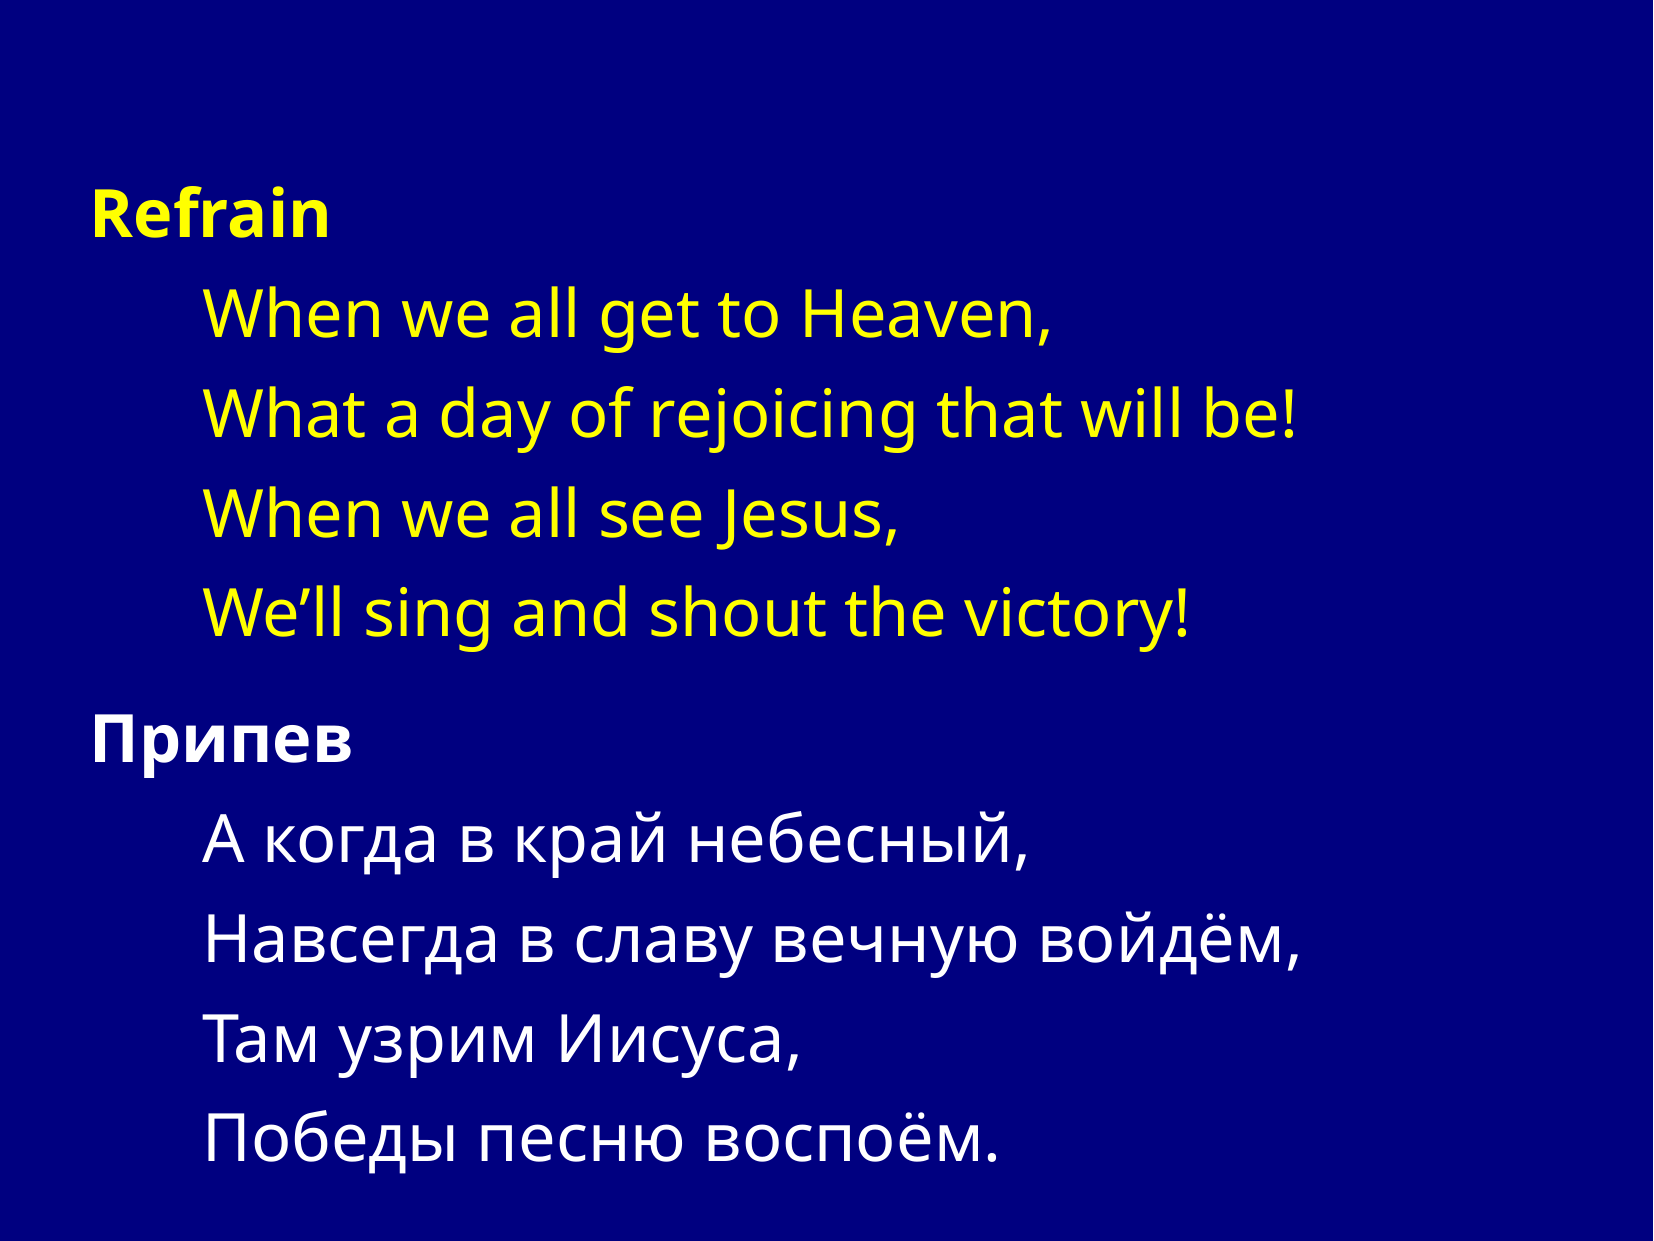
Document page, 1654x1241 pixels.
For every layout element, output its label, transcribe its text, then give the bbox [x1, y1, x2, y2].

text_box Refrain When we all get to Heaven, What a day of rejoicing that will be! When we all see Jesus, We’ll sing and shout the victory! [75, 150, 1576, 638]
text_box Припев А когда в край небесный, Навсегда в славу вечную войдём, Там узрим Иисуса, Победы песню воспоём. [75, 675, 1576, 1163]
